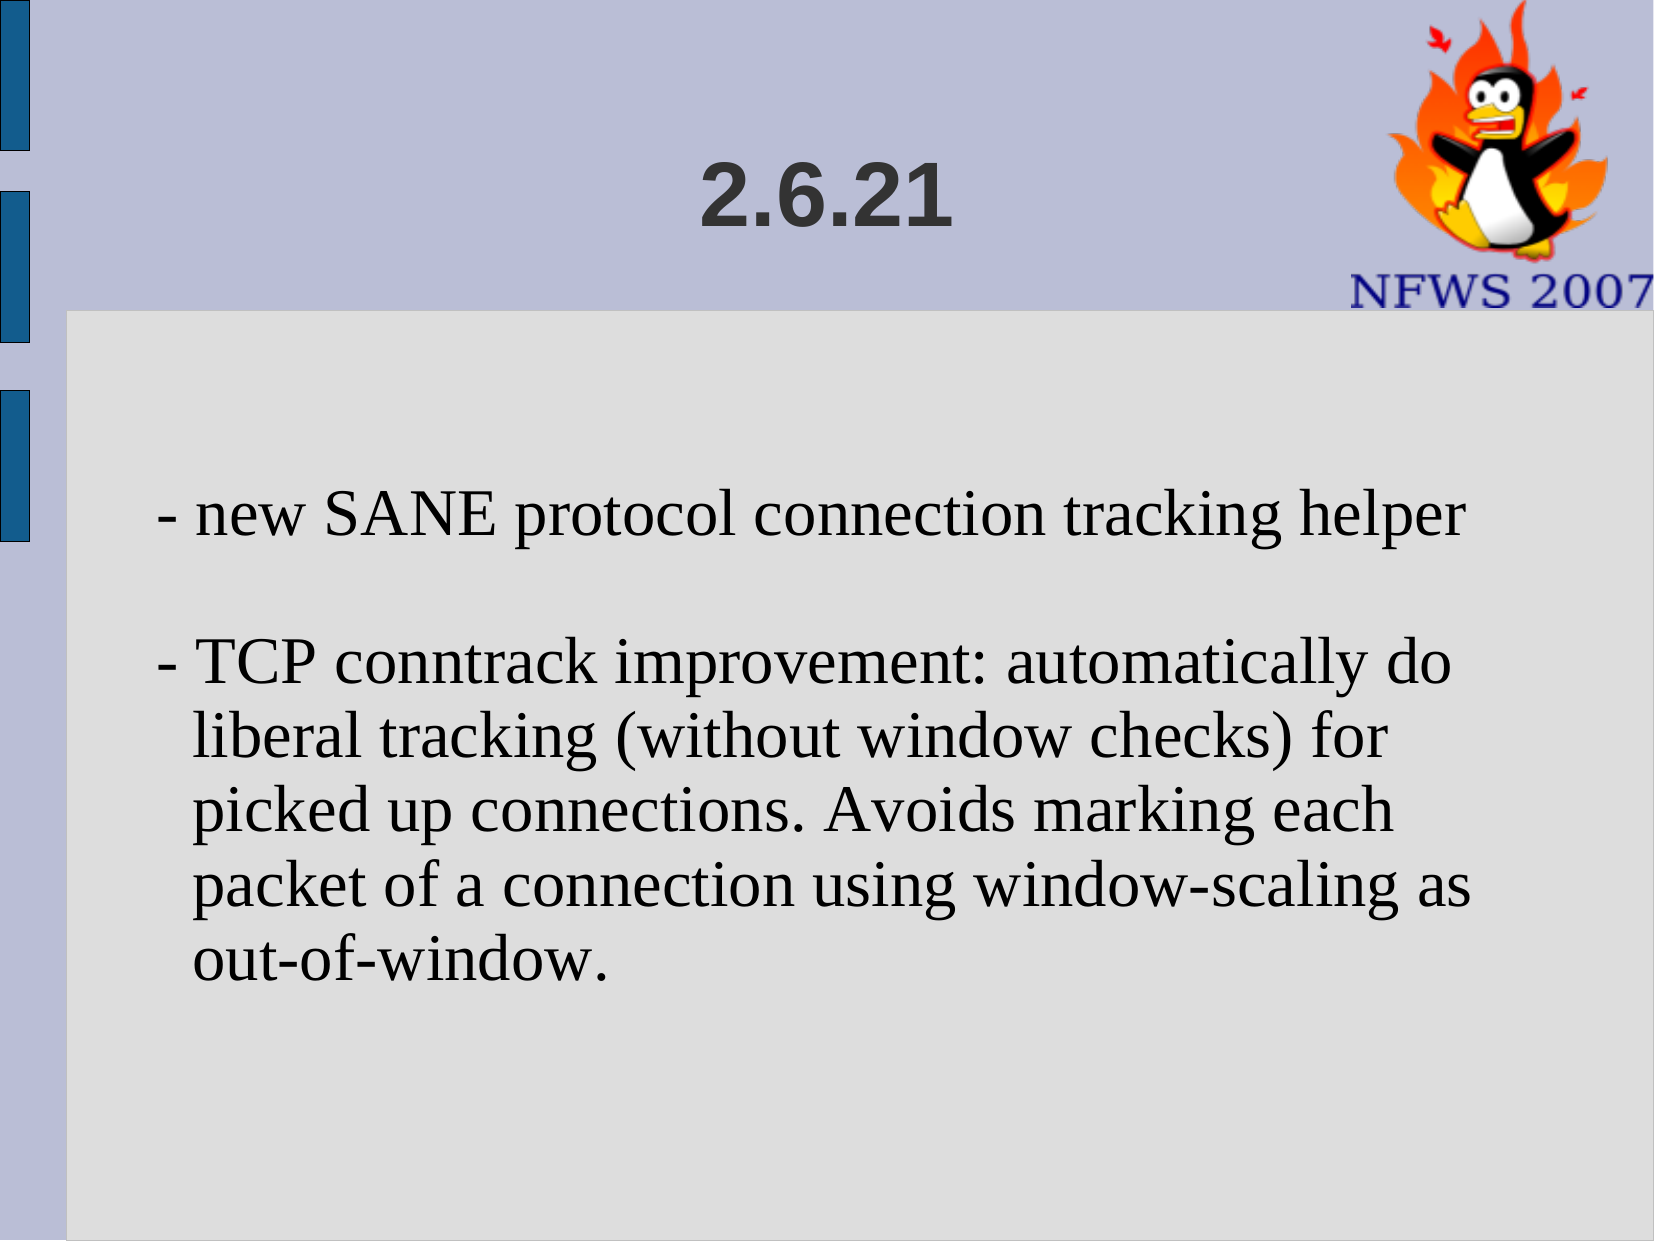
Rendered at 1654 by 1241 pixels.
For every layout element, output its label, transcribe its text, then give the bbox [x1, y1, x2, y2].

title 2.6.21 [121, 98, 1351, 291]
subtitle - new SANE protocol connection tracking helper - TCP conntrack improvement: automatically do liberal tracking (without window checks) for picked up connections. Avoids marking each packet of a connection using window-scaling as out-of-window. [121, 352, 1534, 1119]
picture [1351, 0, 1654, 308]
